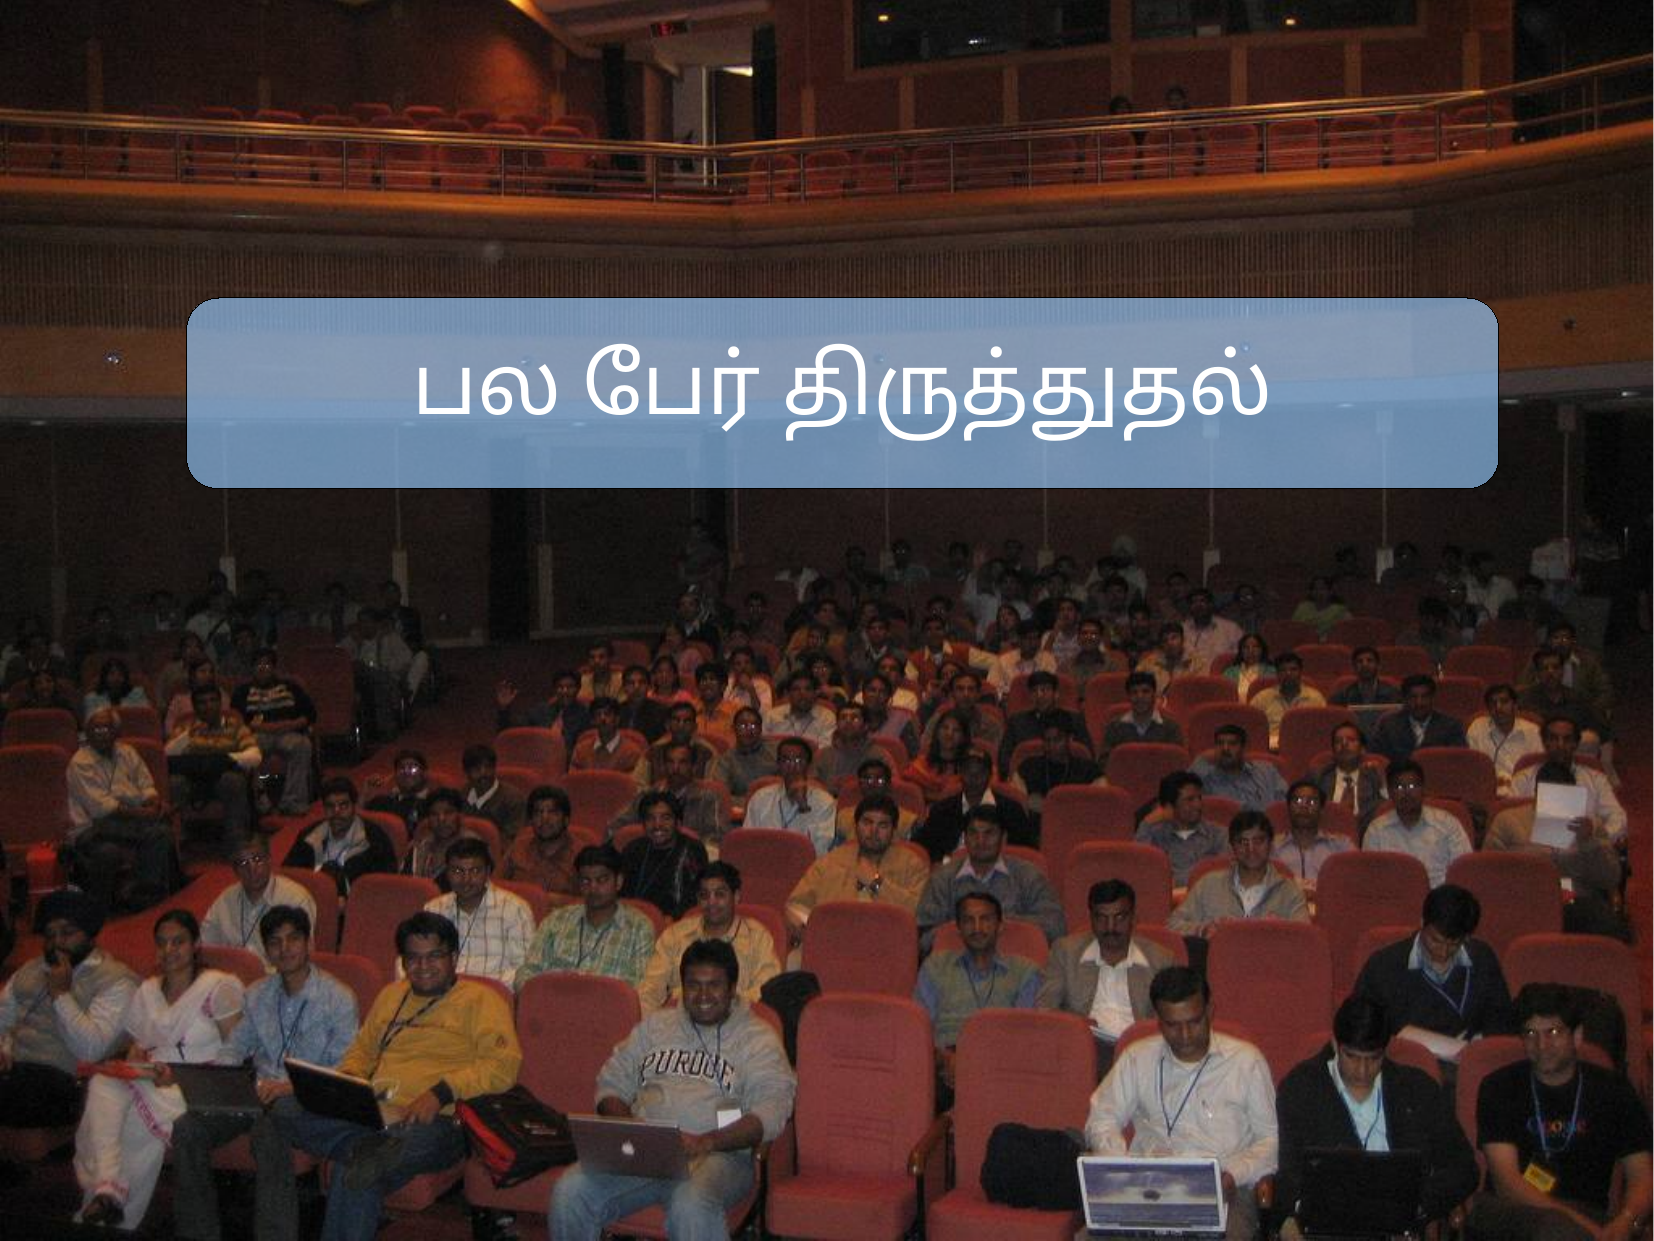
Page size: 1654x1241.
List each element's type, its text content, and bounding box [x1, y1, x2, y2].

picture [0, 0, 1654, 1241]
text_box பல பேர் திருத்துதல் [186, 297, 1499, 489]
